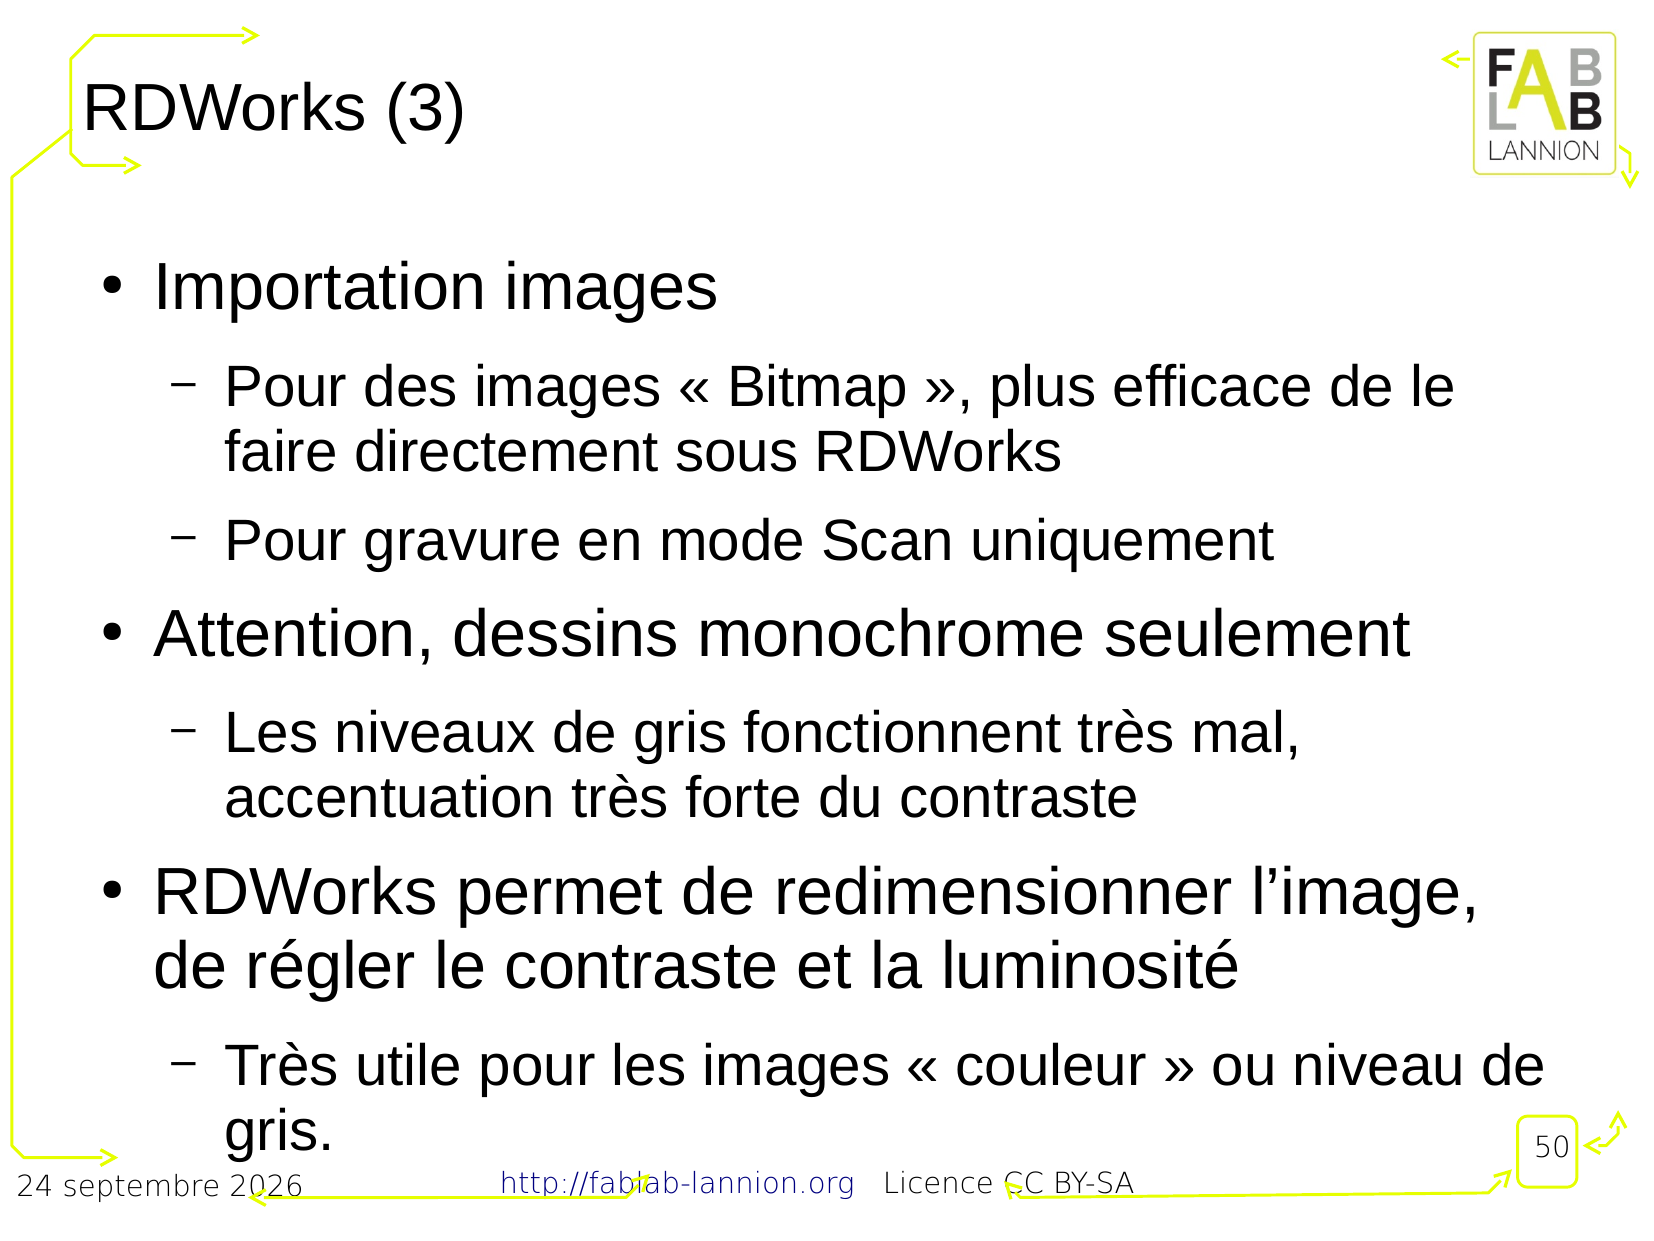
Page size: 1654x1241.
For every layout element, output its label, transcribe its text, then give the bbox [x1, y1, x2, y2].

list Importation images Pour des images « Bitmap », plus efficace de le faire directement sous RDWorks Pour gravure en mode Scan uniquement Attention, dessins monochrome seulement Les niveaux de gris fonctionnent très mal, accentuation très forte du contraste RDWorks permet de redimensionner l’image, de régler le contraste et la luminosité Très utile pour les images « couleur » ou niveau de gris. [82, 249, 1571, 1087]
picture [1470, 29, 1619, 178]
title RDWorks (3) [82, 49, 1441, 166]
